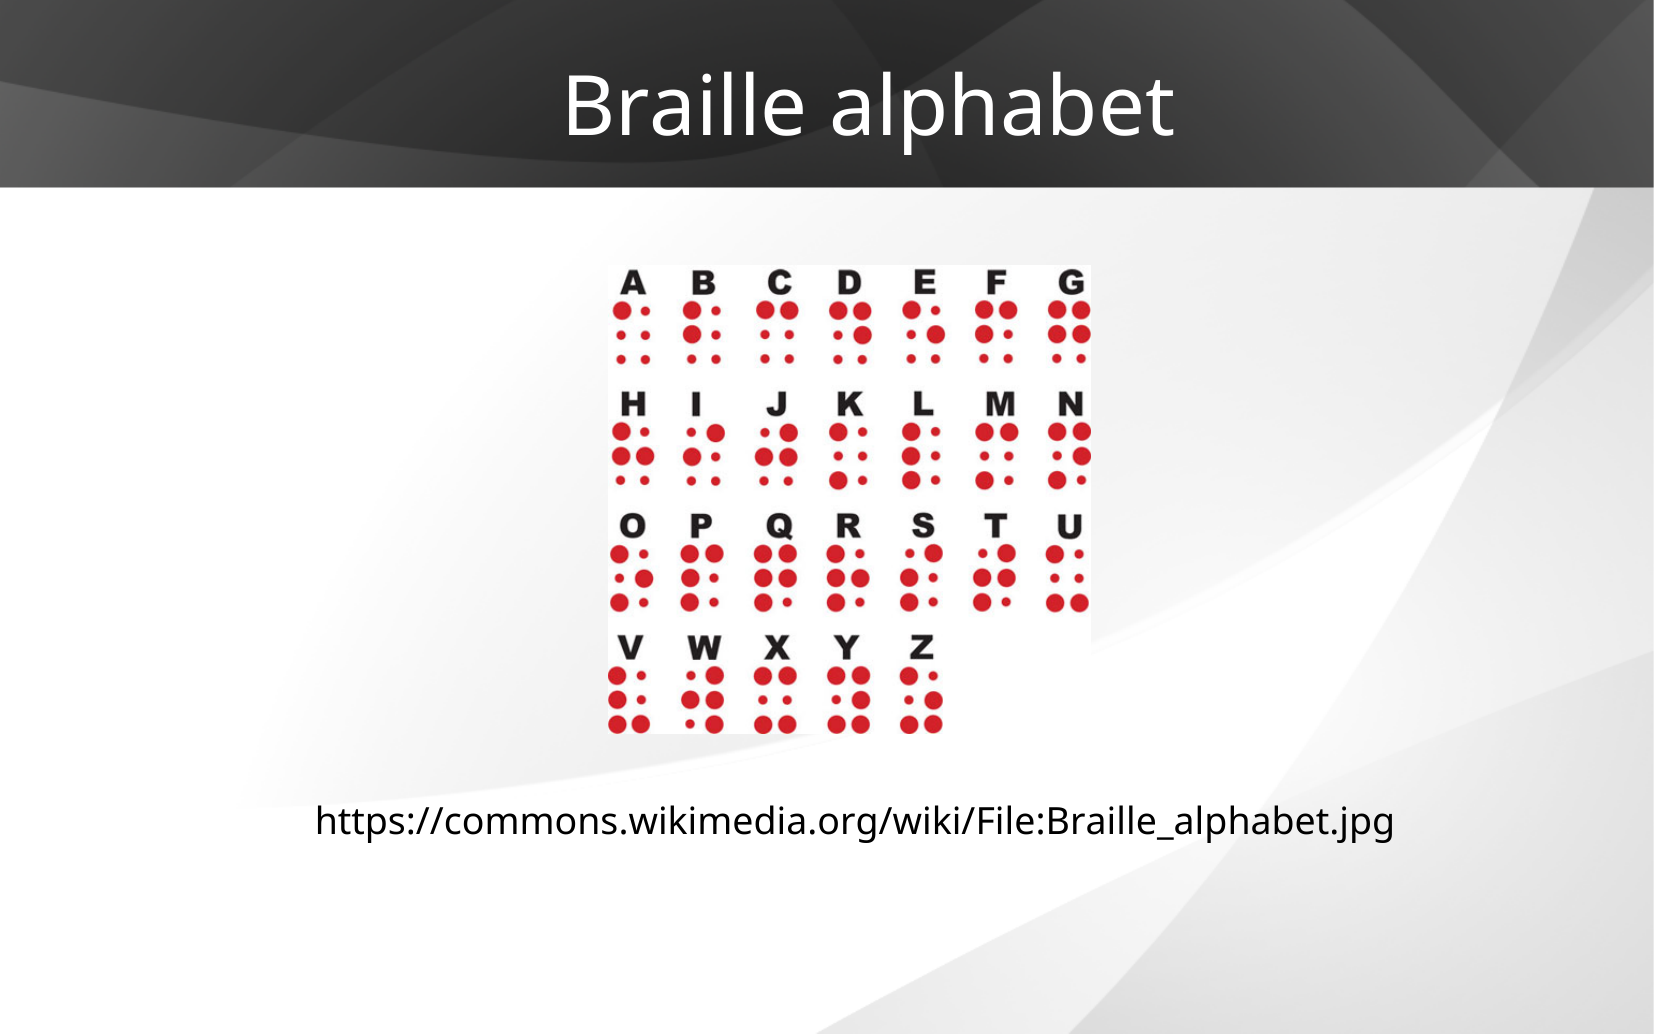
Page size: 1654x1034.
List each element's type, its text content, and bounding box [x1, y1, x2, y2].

title Braille alphabet [124, 0, 1613, 208]
text_box https://commons.wikimedia.org/wiki/File:Braille_alphabet.jpg [300, 787, 1613, 884]
picture [0, 0, 1654, 1034]
